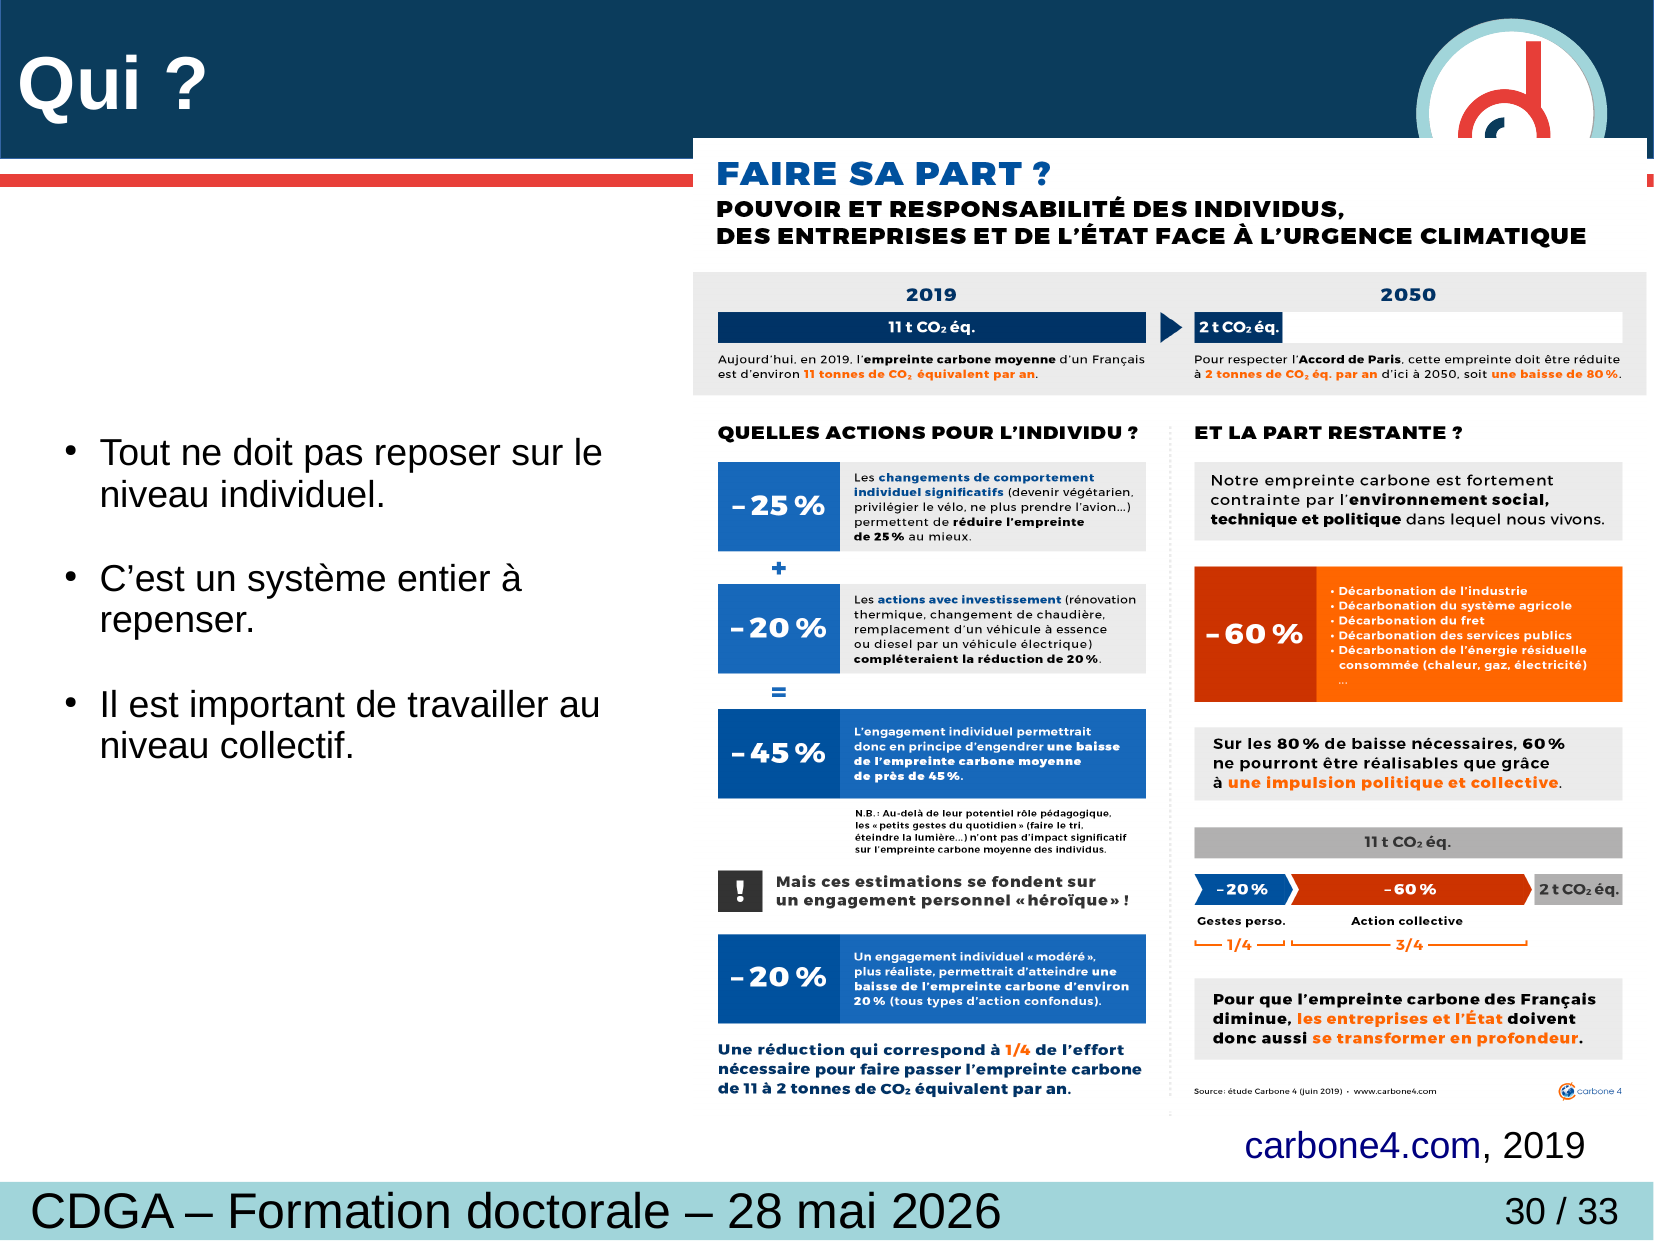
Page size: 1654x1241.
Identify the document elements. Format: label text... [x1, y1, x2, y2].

picture [693, 41, 1647, 1116]
text_box Tout ne doit pas reposer sur le niveau individuel. C’est un système entier à repenser. Il est important de travailler au niveau collectif. [49, 423, 632, 817]
title Qui ? [17, 11, 1412, 159]
text_box carbone4.com, 2019 [1229, 1117, 1630, 1175]
